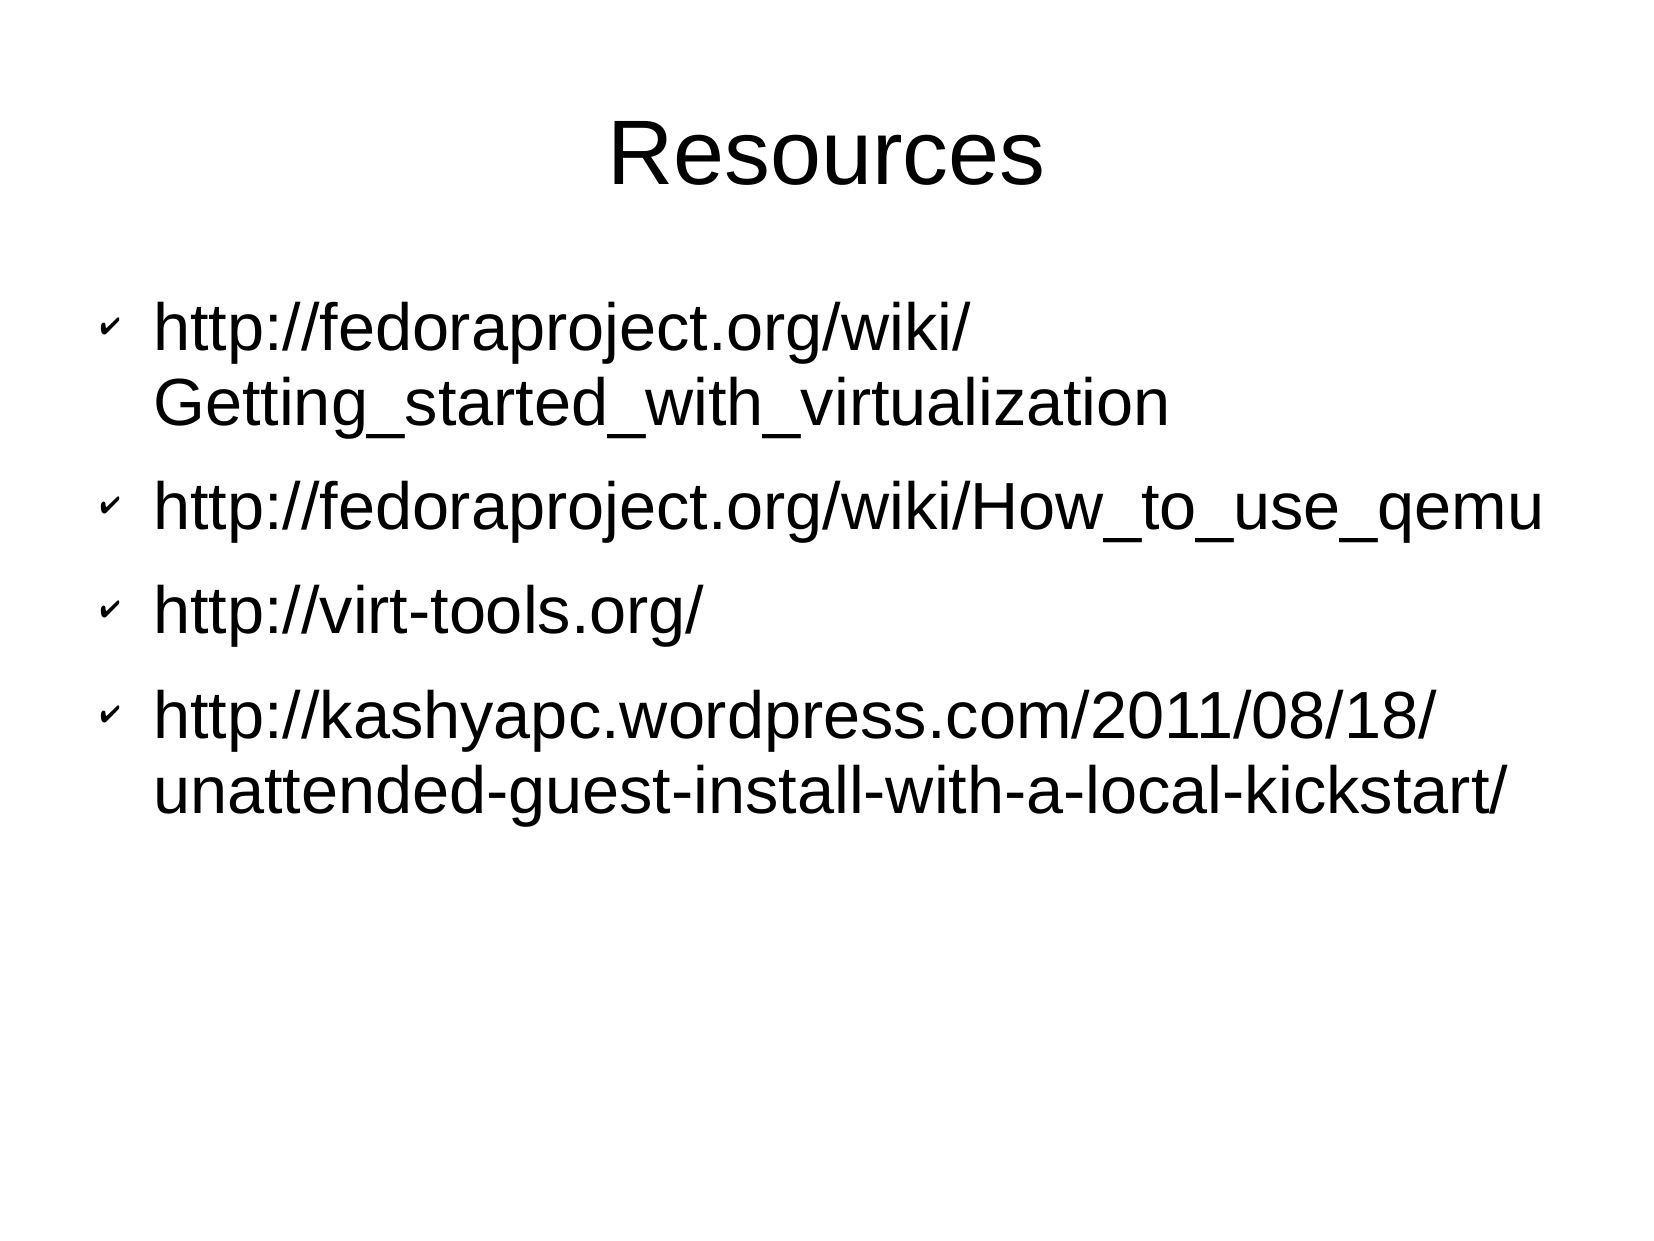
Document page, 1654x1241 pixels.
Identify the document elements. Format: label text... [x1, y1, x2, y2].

list http://fedoraproject.org/wiki/Getting_started_with_virtualization http://fedoraproject.org/wiki/How_to_use_qemu http://virt-tools.org/ http://kashyapc.wordpress.com/2011/08/18/unattended-guest-install-with-a-local-kickstart/ [82, 290, 1571, 1109]
title Resources [82, 49, 1571, 257]
